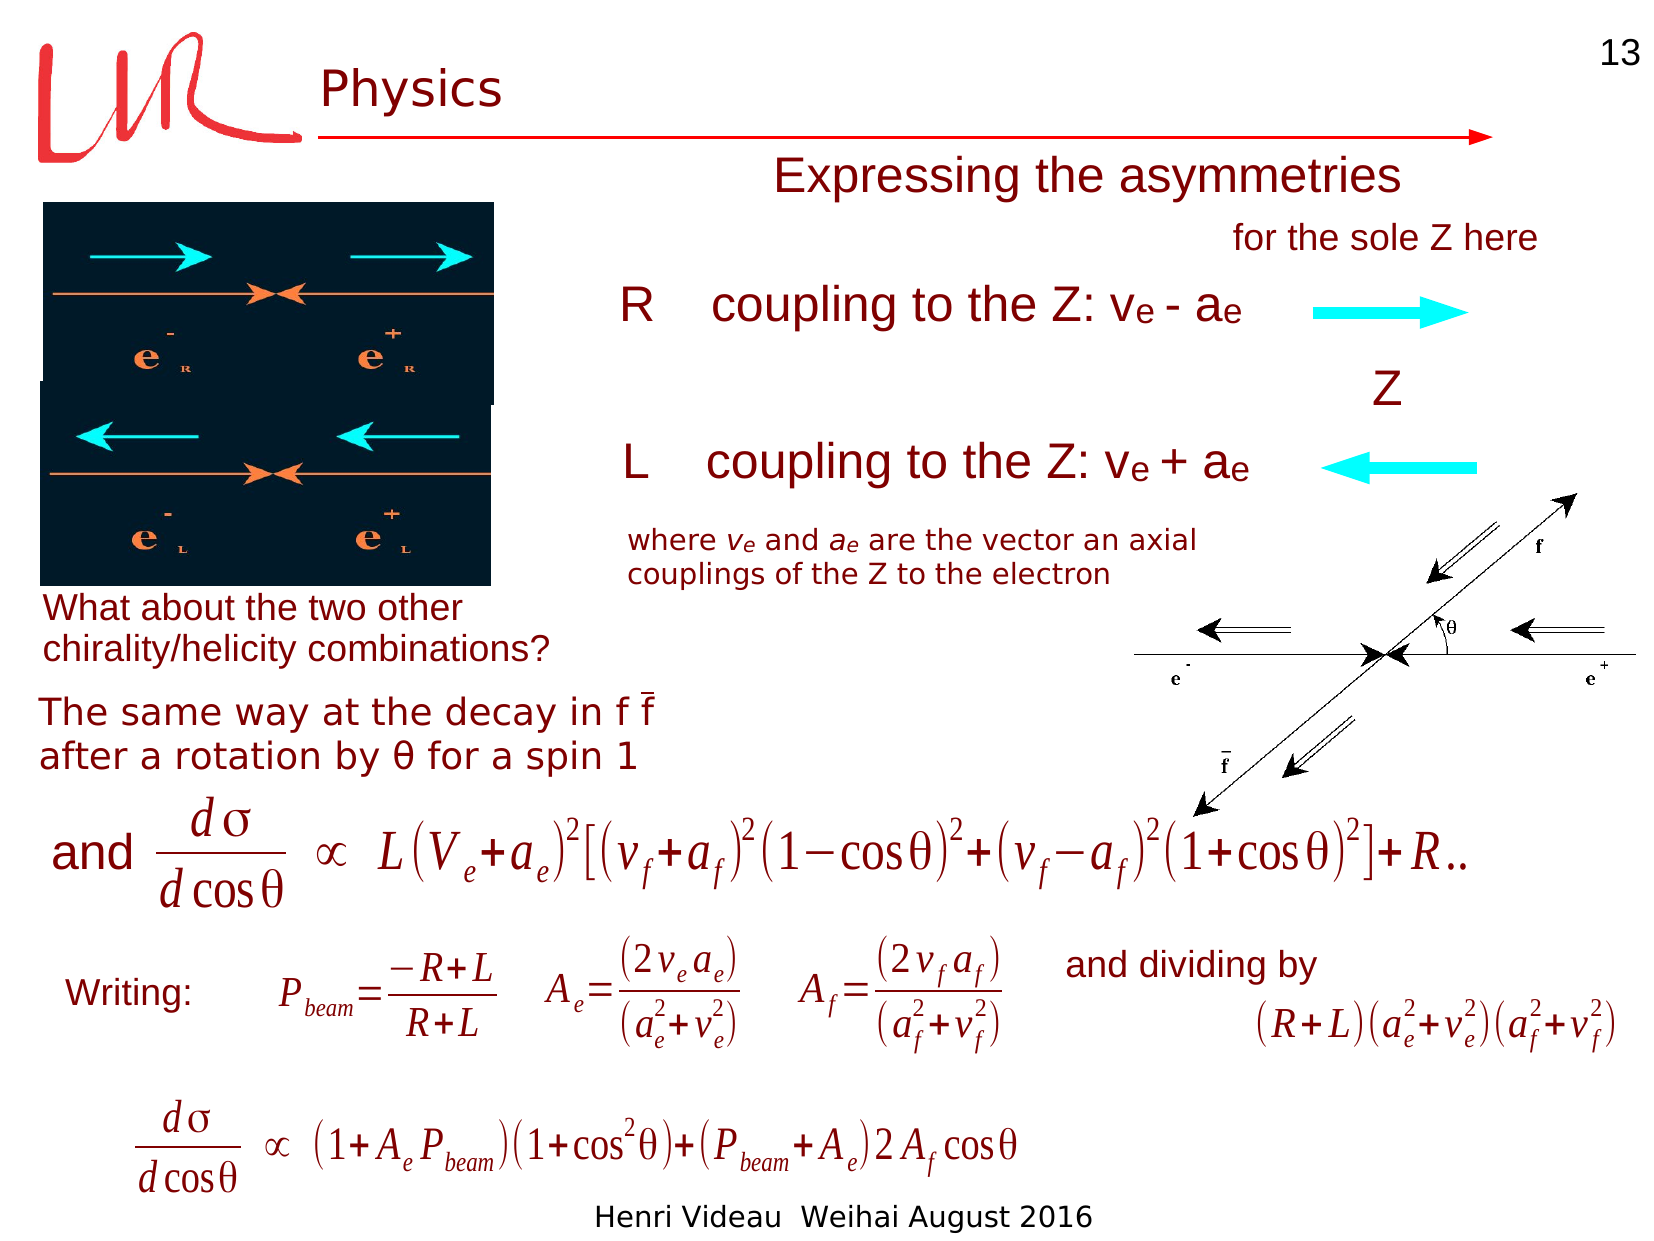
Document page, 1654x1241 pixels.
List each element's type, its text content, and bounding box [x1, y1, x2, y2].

chart [148, 785, 1476, 920]
text_box Expressing the asymmetries [773, 147, 1406, 204]
text_box What about the two other chirality/helicity combinations? [42, 585, 552, 670]
picture [1134, 475, 1650, 830]
text_box The same way at the decay in f f after a rotation by θ for a spin 1 [38, 690, 690, 783]
chart [1247, 993, 1624, 1054]
text_box where ve and ae are the vector an axial couplings of the Z to the electron [627, 523, 1192, 599]
text_box and [51, 823, 136, 880]
text_box and dividing by [1065, 943, 1318, 986]
chart [789, 932, 1010, 1054]
chart [126, 1091, 1025, 1202]
text_box Z [1372, 360, 1403, 417]
chart [536, 932, 748, 1054]
picture [38, 32, 302, 163]
text_box L coupling to the Z: ve + ae [622, 433, 1247, 502]
chart [270, 943, 505, 1045]
text_box Writing: [65, 971, 223, 1014]
text_box for the sole Z here [1232, 216, 1629, 259]
picture [40, 202, 494, 586]
text_box R coupling to the Z: ve - ae [619, 275, 1241, 344]
